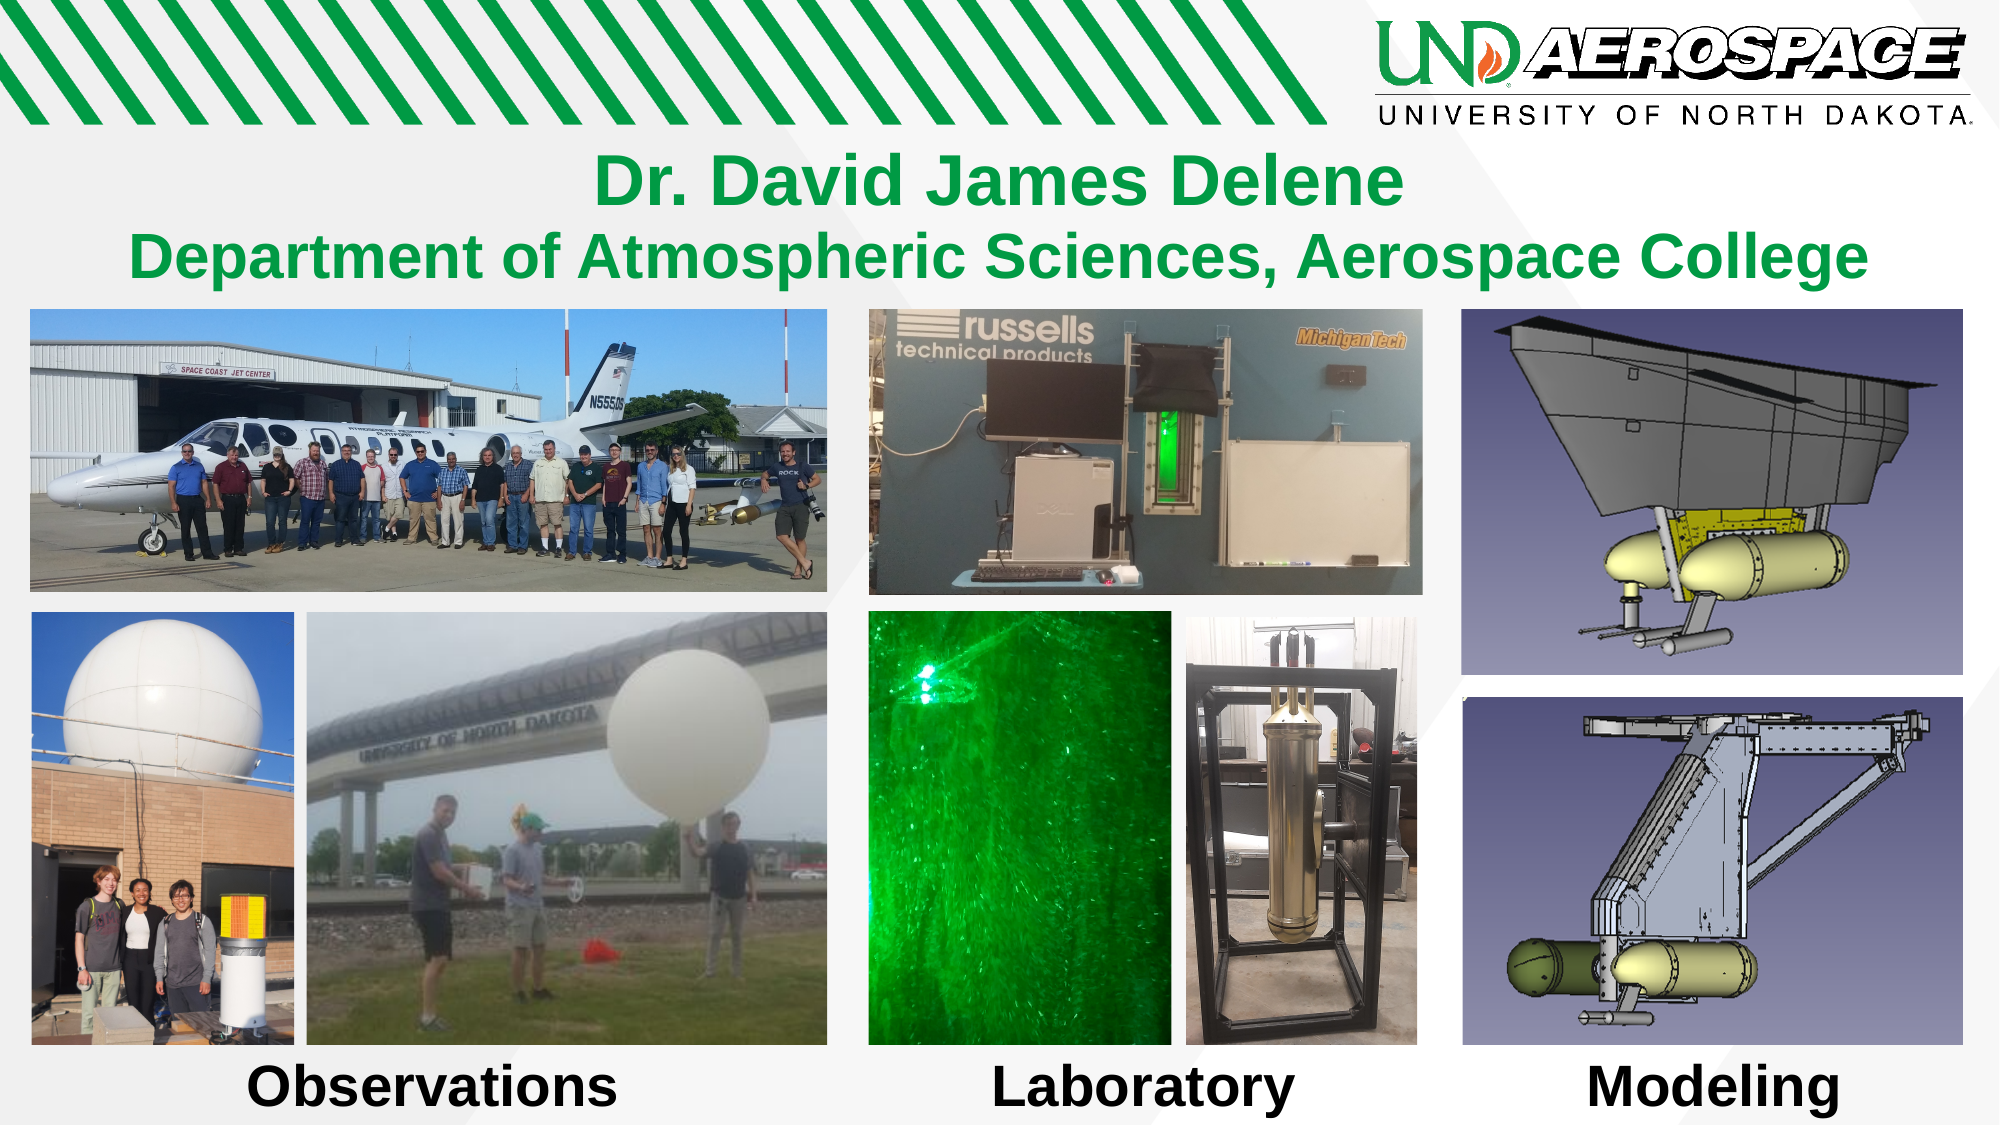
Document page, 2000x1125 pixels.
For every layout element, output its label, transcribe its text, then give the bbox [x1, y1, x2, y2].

text_box Observations [29, 1046, 837, 1125]
text_box Dr. David James Delene Department of Atmospheric Sciences, Aerospace College [0, 132, 2000, 300]
text_box Laboratory [862, 1046, 1426, 1125]
picture [0, 300, 2000, 1125]
picture [0, 0, 2000, 132]
text_box Modeling [1462, 1046, 1967, 1125]
